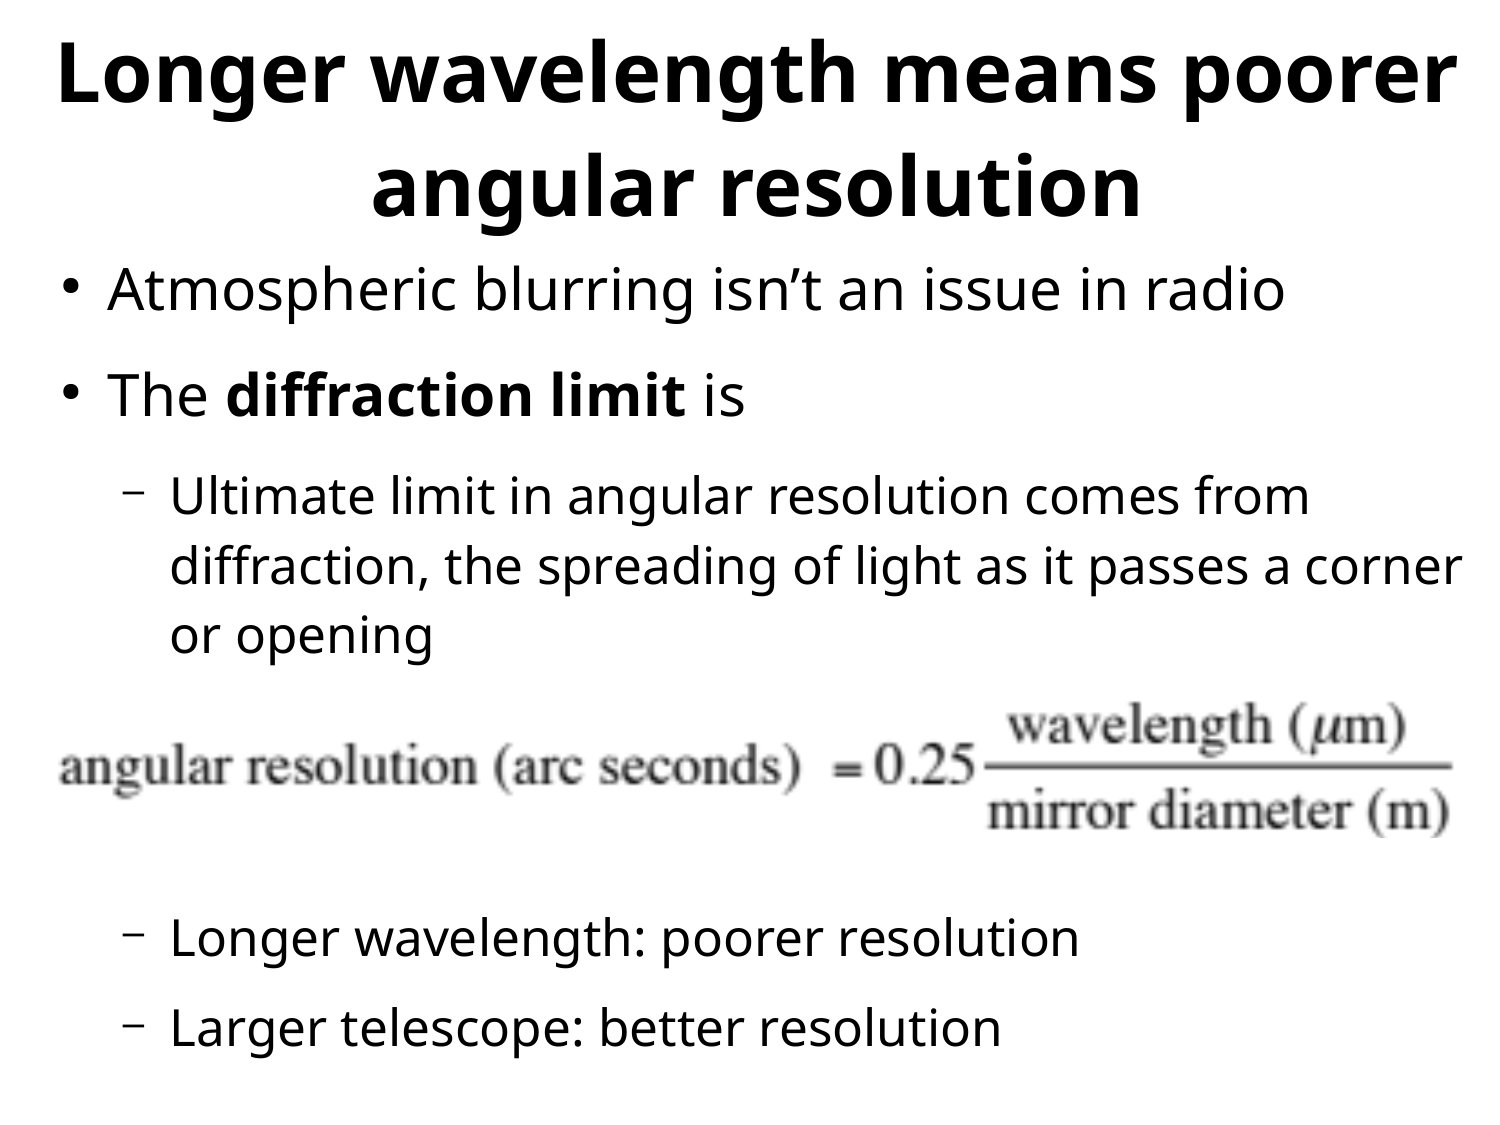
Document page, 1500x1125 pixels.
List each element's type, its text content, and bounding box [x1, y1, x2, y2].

picture [53, 685, 1454, 838]
list Atmospheric blurring isn’t an issue in radio The diffraction limit is Ultimate limit in angular resolution comes from diffraction, the spreading of light as it passes a corner or opening Longer wavelength: poorer resolution Larger telescope: better resolution [45, 247, 1471, 1066]
title Longer wavelength means poorer angular resolution [45, 30, 1471, 225]
